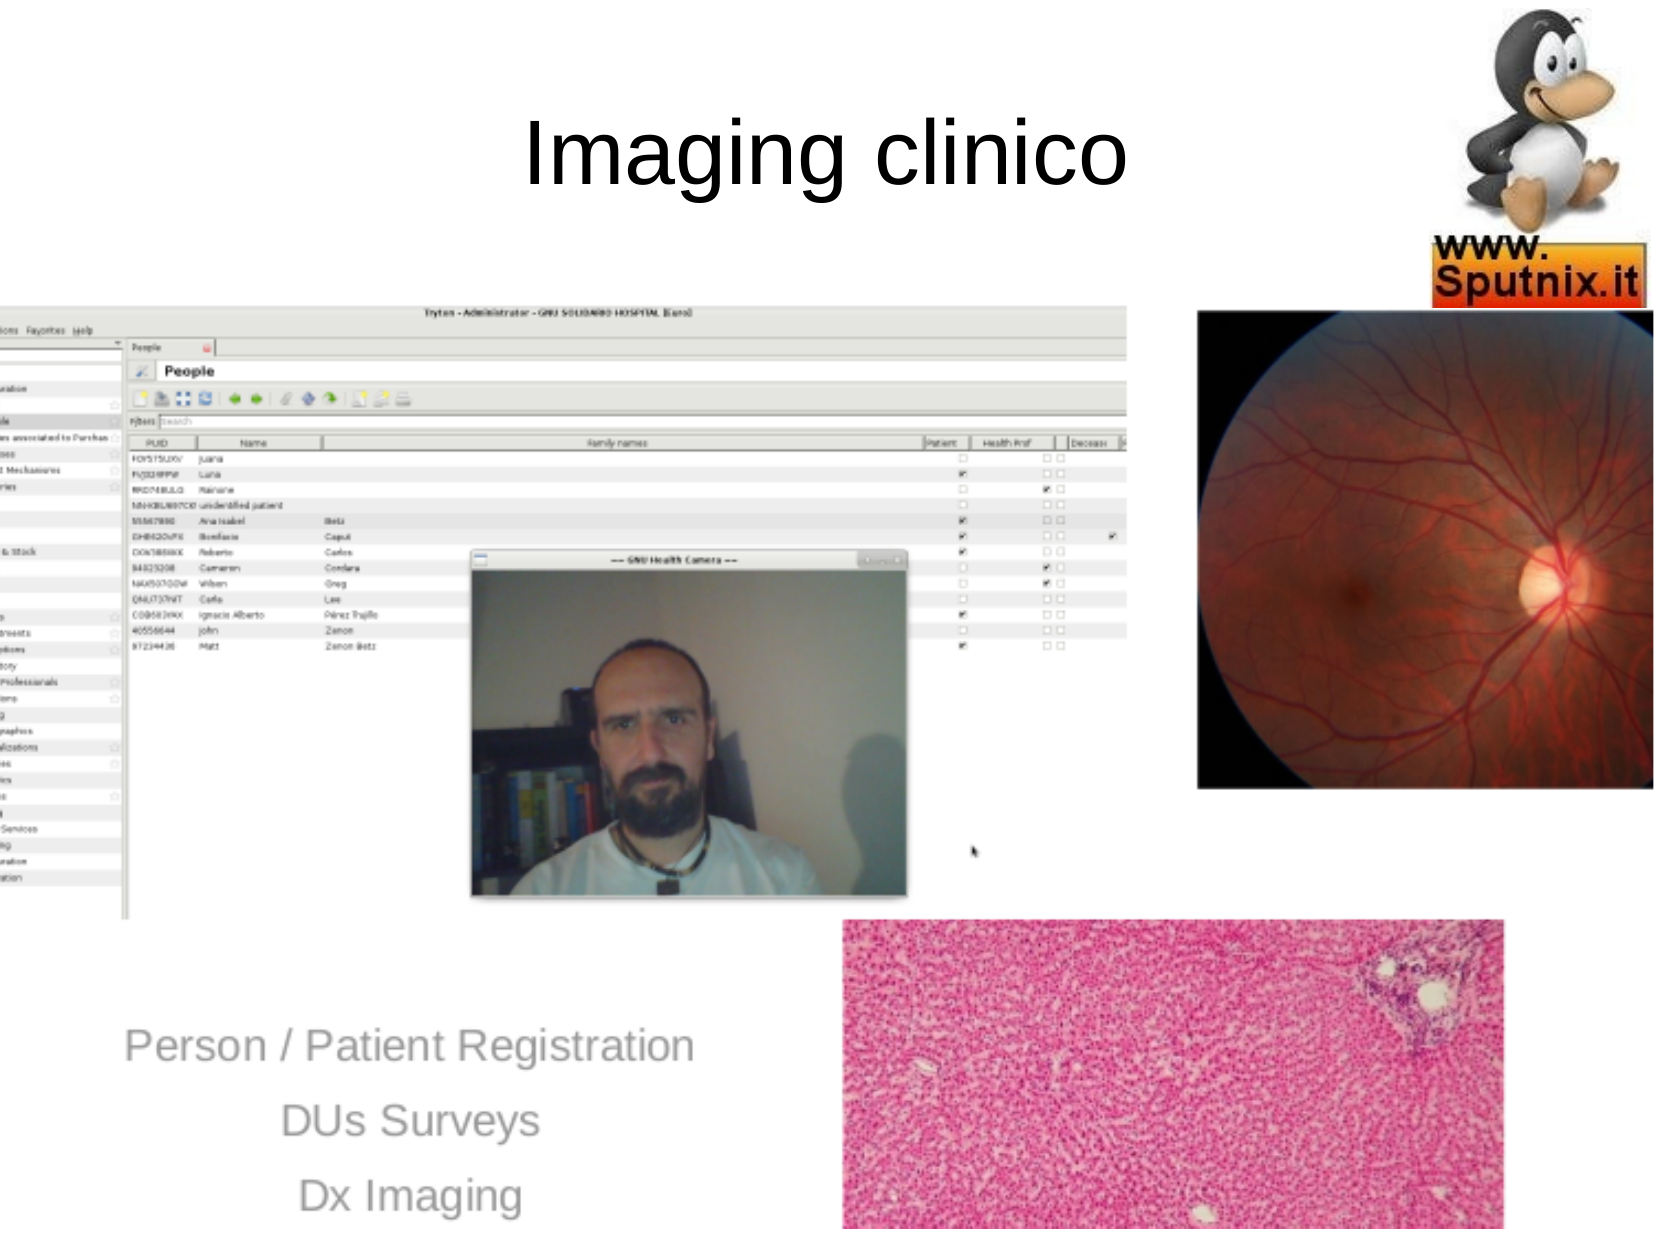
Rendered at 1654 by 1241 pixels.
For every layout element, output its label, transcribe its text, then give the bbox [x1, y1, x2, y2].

title Imaging clinico [82, 49, 1429, 257]
picture [0, 8, 1654, 1229]
